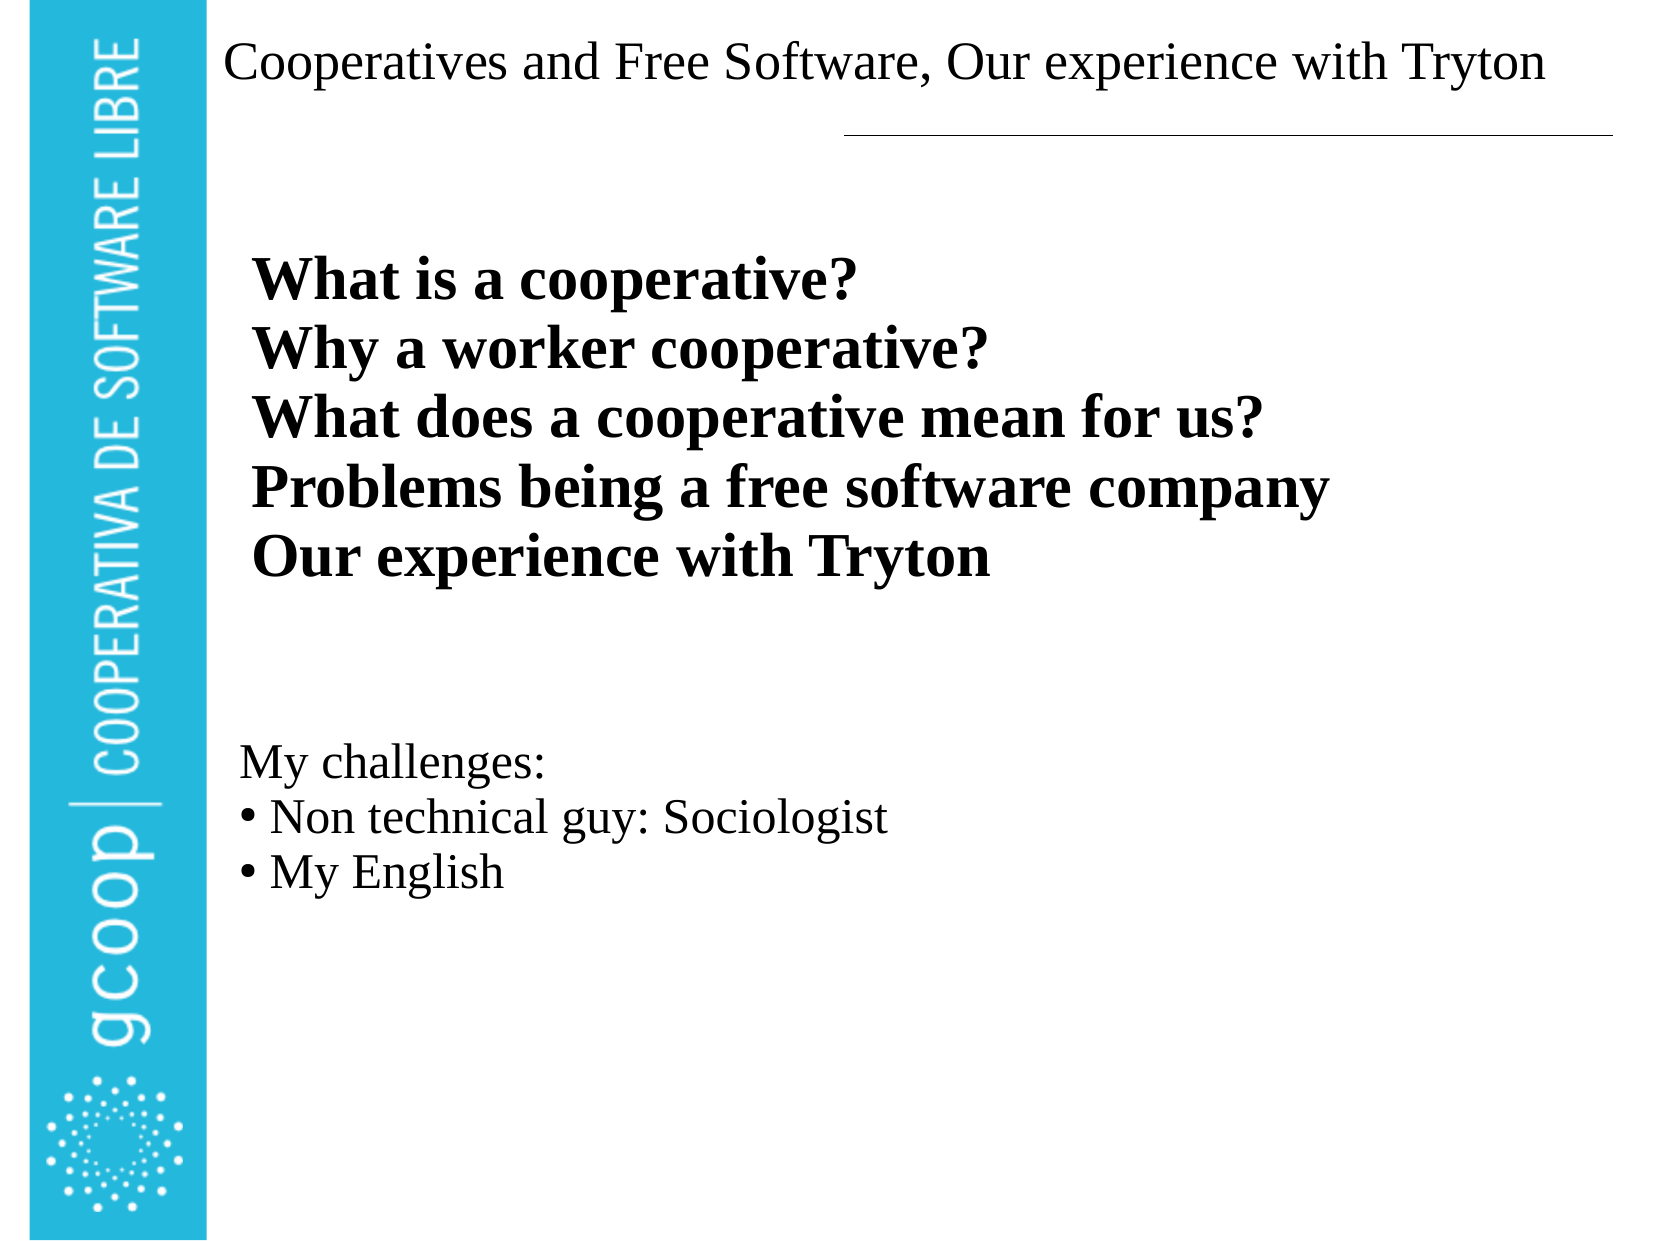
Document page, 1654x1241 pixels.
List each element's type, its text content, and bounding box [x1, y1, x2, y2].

text_box What is a cooperative? Why a worker cooperative? What does a cooperative mean for us? Problems being a free software company Our experience with Tryton [236, 236, 1477, 741]
text_box My challenges: Non technical guy: Sociologist My English [224, 726, 1595, 1046]
picture [46, 38, 183, 1212]
text_box Cooperatives and Free Software, Our experience with Tryton [194, 23, 1654, 104]
text_box [29, 0, 207, 1241]
